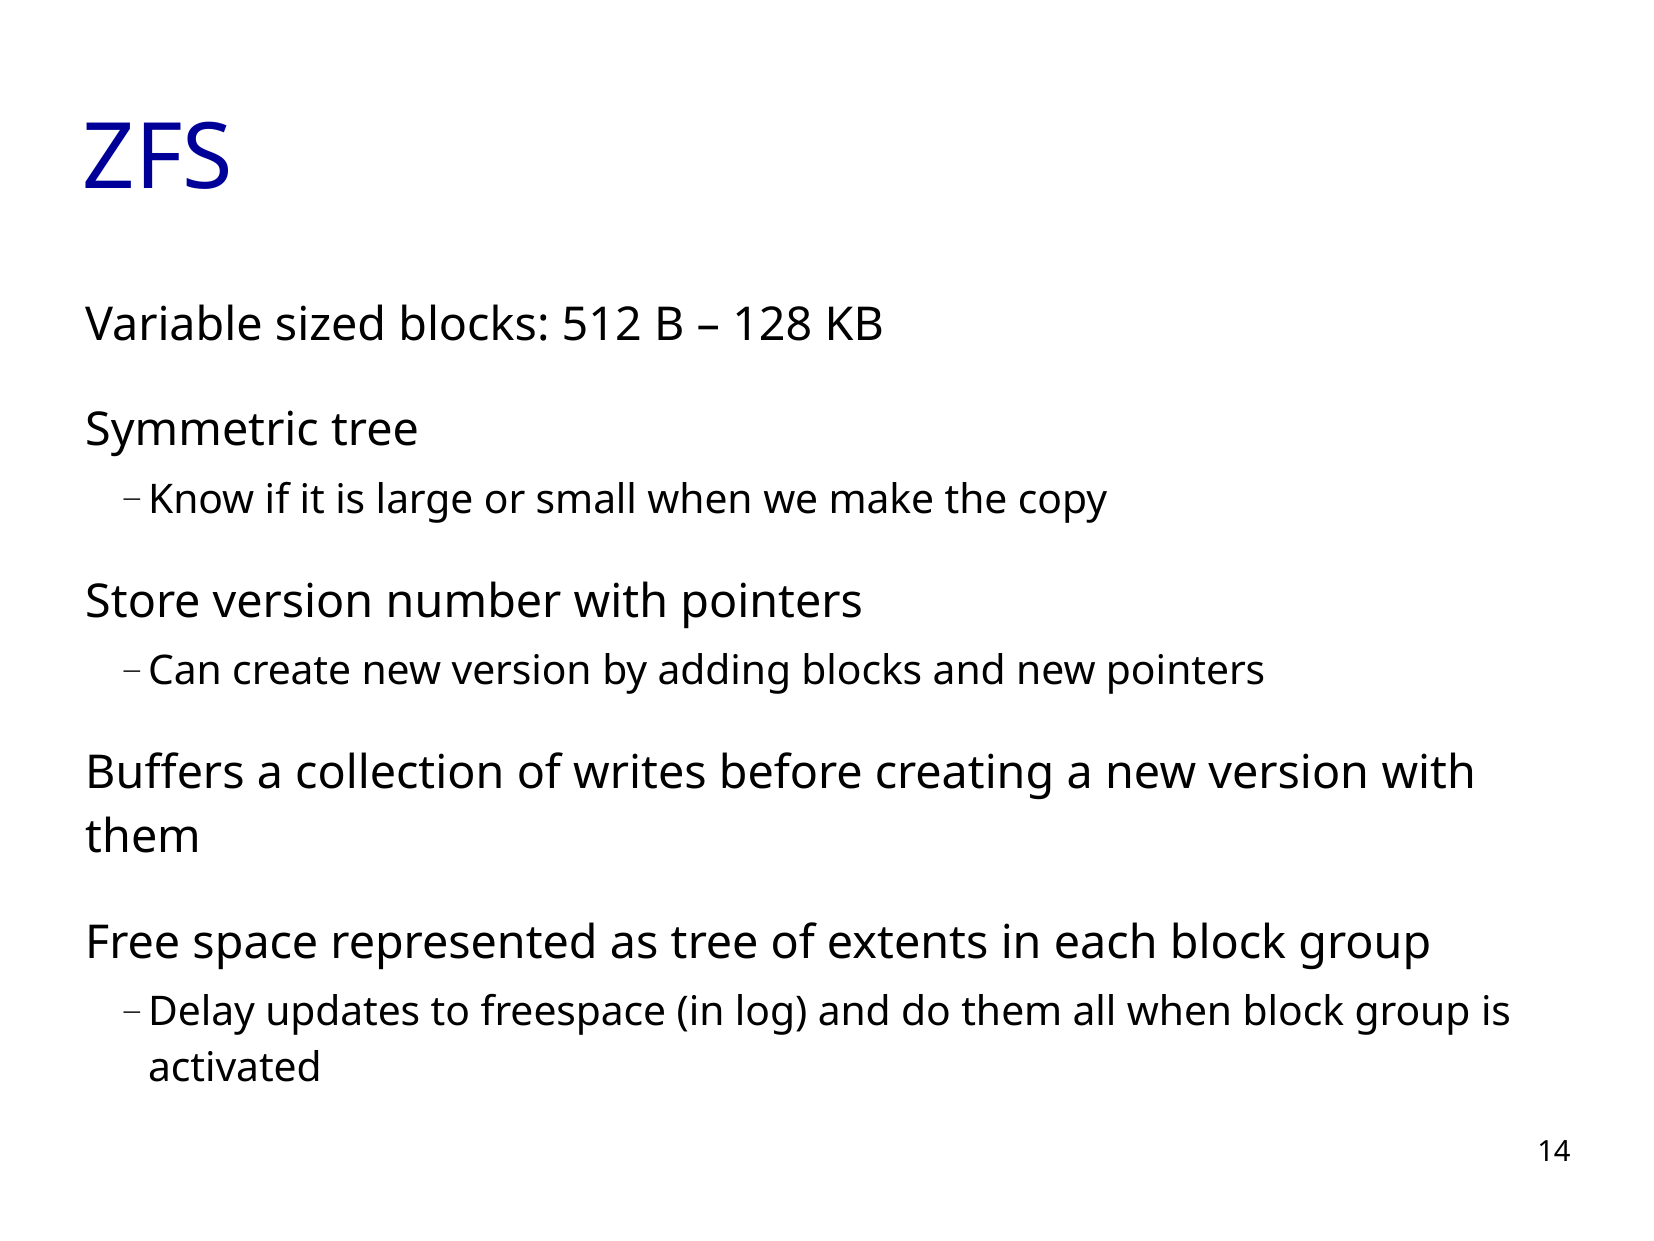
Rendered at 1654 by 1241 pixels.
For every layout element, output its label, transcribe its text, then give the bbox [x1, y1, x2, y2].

list Variable sized blocks: 512 B – 128 KB Symmetric tree Know if it is large or small when we make the copy Store version number with pointers Can create new version by adding blocks and new pointers Buffers a collection of writes before creating a new version with them Free space represented as tree of extents in each block group Delay updates to freespace (in log) and do them all when block group is activated [60, 290, 1571, 1096]
title ZFS [82, 49, 1571, 257]
